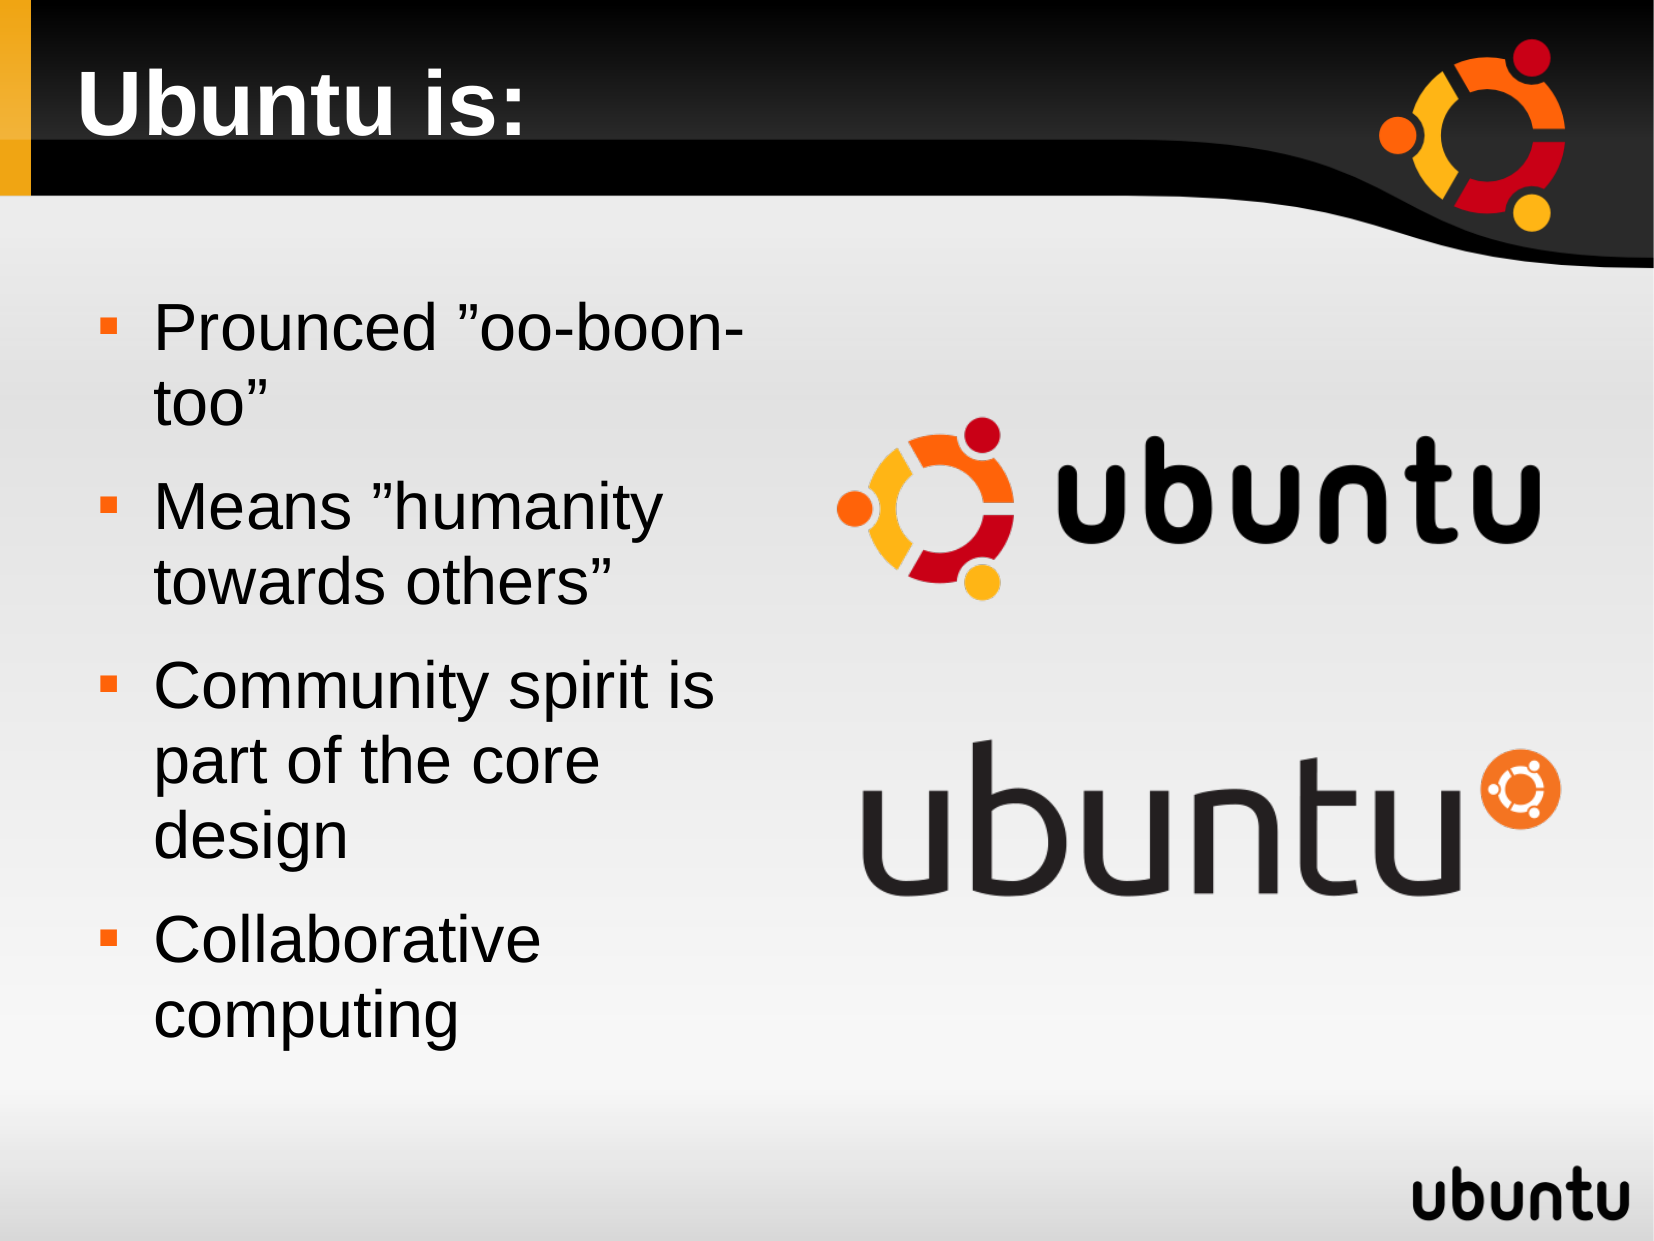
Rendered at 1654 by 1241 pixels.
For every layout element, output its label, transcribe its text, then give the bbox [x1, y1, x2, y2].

list Prounced ”oo-boon-too” Means ”humanity towards others” Community spirit is part of the core design Collaborative computing [82, 290, 809, 1157]
title Ubuntu is: [76, 0, 1565, 208]
picture [0, 0, 1654, 1241]
